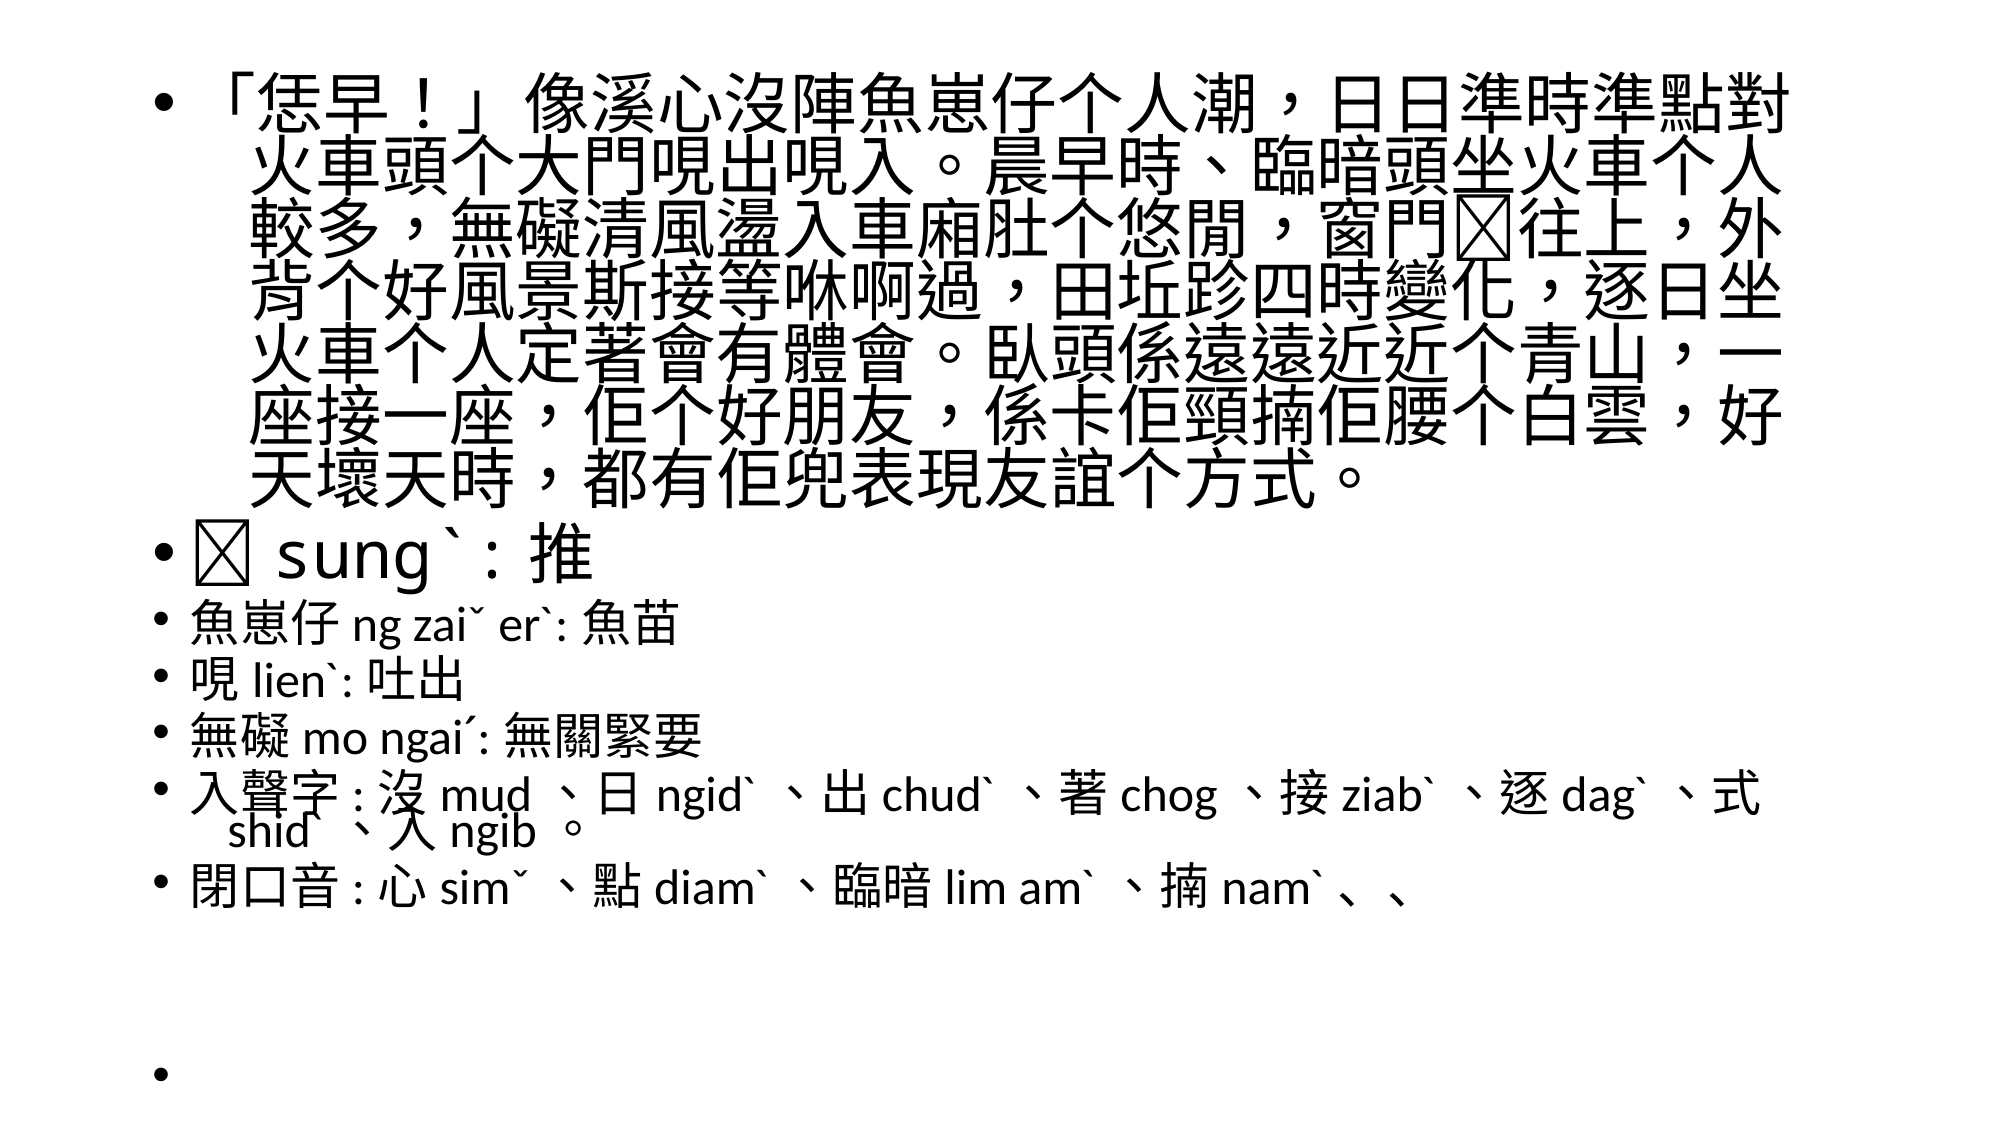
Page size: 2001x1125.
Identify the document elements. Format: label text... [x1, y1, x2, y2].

list 「恁早！」像溪心沒陣魚崽仔个人潮，日日準時準點對火車頭个大門哯出哯入。晨早時、臨暗頭坐火車个人較多，無礙清風盪入車廂肚个悠閒，窗門𢱤往上，外背个好風景斯接等咻啊過，田坵跈四時變化，逐日坐火車个人定著會有體會。臥頭係遠遠近近个青山，一座接一座，佢个好朋友，係卡佢頸揇佢腰个白雲，好天壞天時，都有佢兜表現友誼个方式。 𢱤sungˋ:推 魚崽仔ng zaiˇ erˋ:魚苗 哯lienˋ:吐出 無礙mo ngaiˊ:無關緊要 入聲字:沒mud、日ngidˋ、出chudˋ、著chog、接ziabˋ、逐dagˋ、式shidˋ、入ngib。 閉口音:心simˇ、點diamˋ、臨暗lim amˋ、揇namˋ、、 [137, 71, 1863, 1014]
